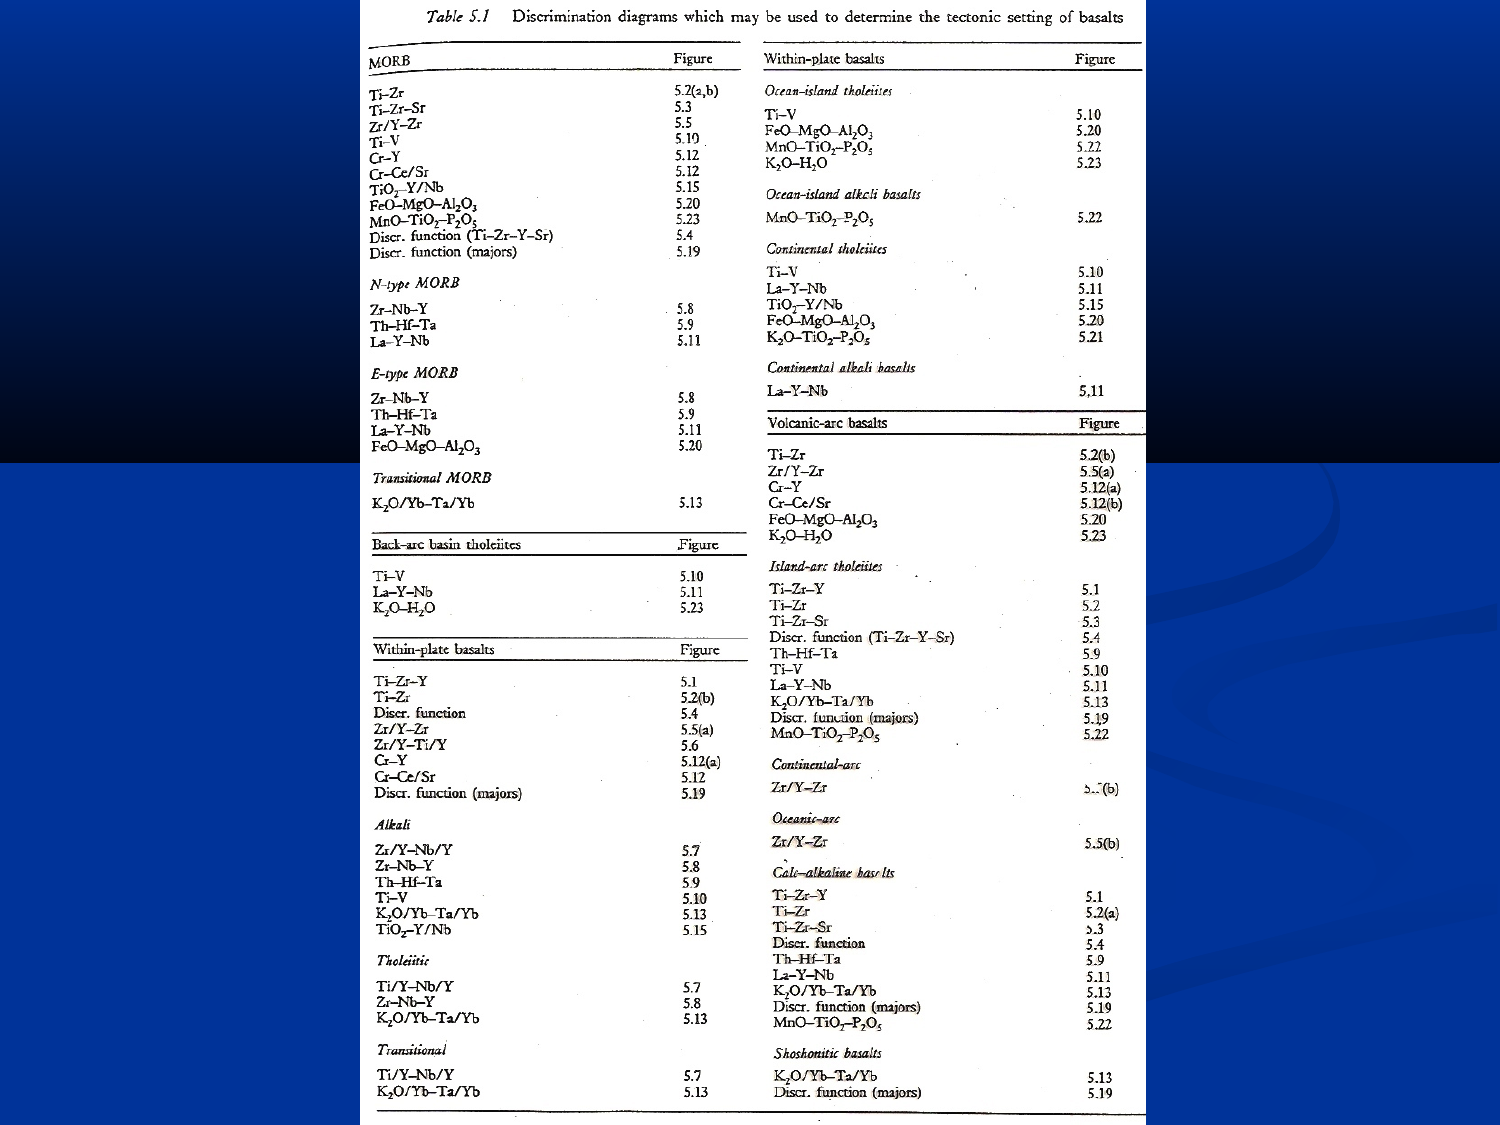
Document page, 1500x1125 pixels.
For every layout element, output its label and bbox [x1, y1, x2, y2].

picture [360, 0, 1146, 1125]
